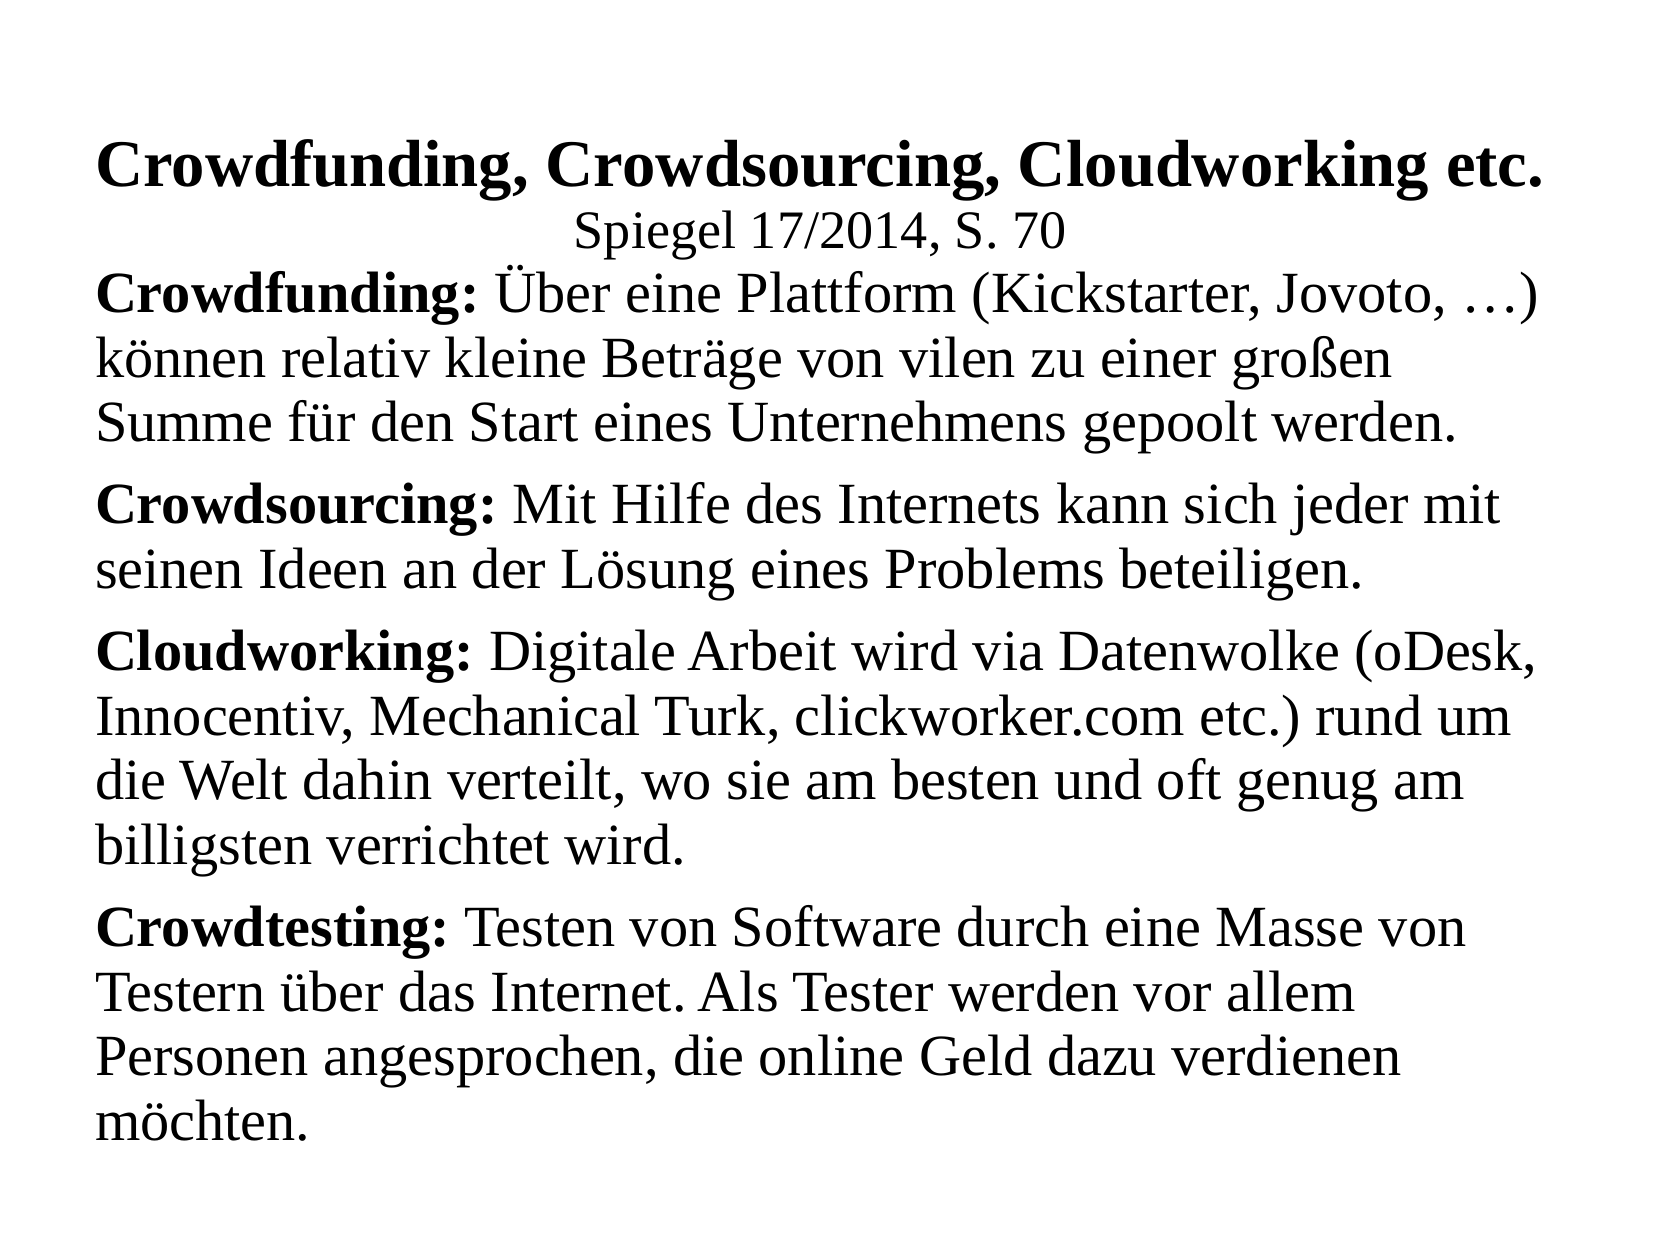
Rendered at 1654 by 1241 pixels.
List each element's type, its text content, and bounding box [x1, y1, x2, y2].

text_box Crowdfunding, Crowdsourcing, Cloudworking etc. Spiegel 17/2014, S. 70 Crowdfunding: Über eine Plattform (Kickstarter, Jovoto, …) können relativ kleine Beträge von vilen zu einer großen Summe für den Start eines Unternehmens gepoolt werden. Crowdsourcing: Mit Hilfe des Internets kann sich jeder mit seinen Ideen an der Lösung eines Problems beteiligen. Cloudworking: Digitale Arbeit wird via Datenwolke (oDesk, Innocentiv, Mechanical Turk, clickworker.com etc.) rund um die Welt dahin verteilt, wo sie am besten und oft genug am billigsten verrichtet wird. Crowdtesting: Testen von Software durch eine Masse von Testern über das Internet. Als Tester werden vor allem Personen angesprochen, die online Geld dazu verdienen möchten. [80, 119, 1574, 1161]
